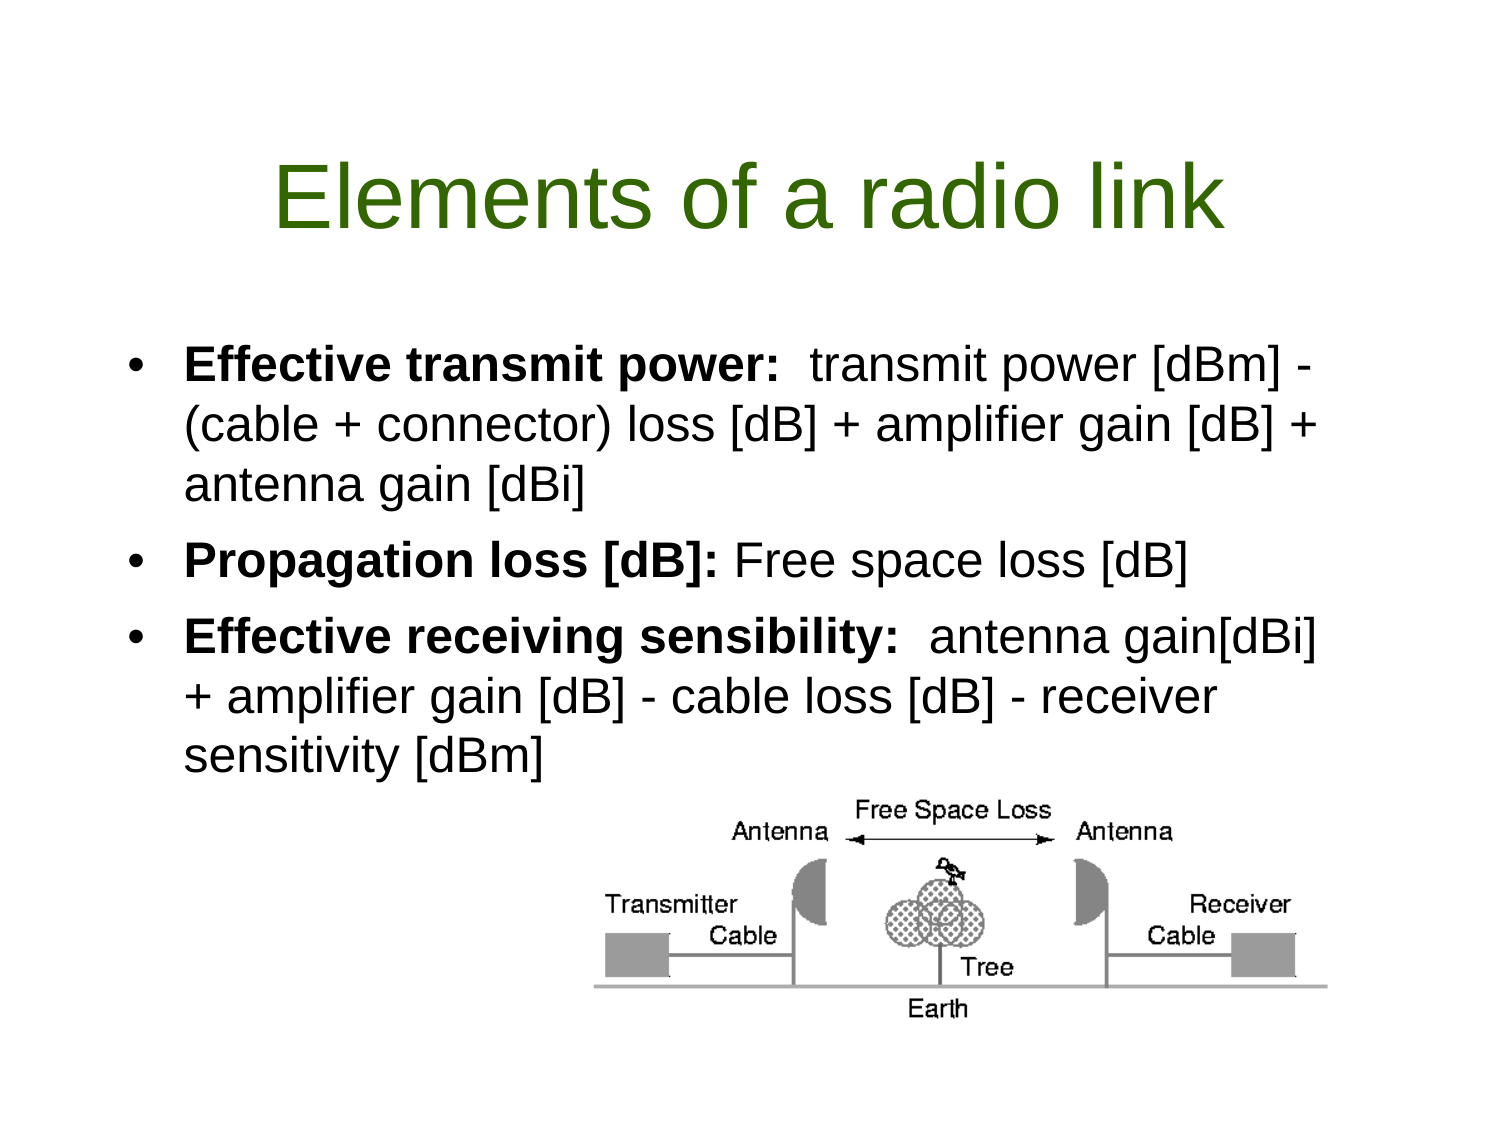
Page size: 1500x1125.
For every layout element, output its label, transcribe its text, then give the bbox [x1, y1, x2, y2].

title Elements of a radio link [112, 79, 1388, 309]
list Effective transmit power: transmit power [dBm] - (cable + connector) loss [dB] + amplifier gain [dB] + antenna gain [dBi] Propagation loss [dB]: Free space loss [dB] Effective receiving sensibility: antenna gain[dBi] + amplifier gain [dB] - cable loss [dB] - receiver sensitivity [dBm] [112, 324, 1388, 1000]
picture [589, 796, 1334, 1025]
